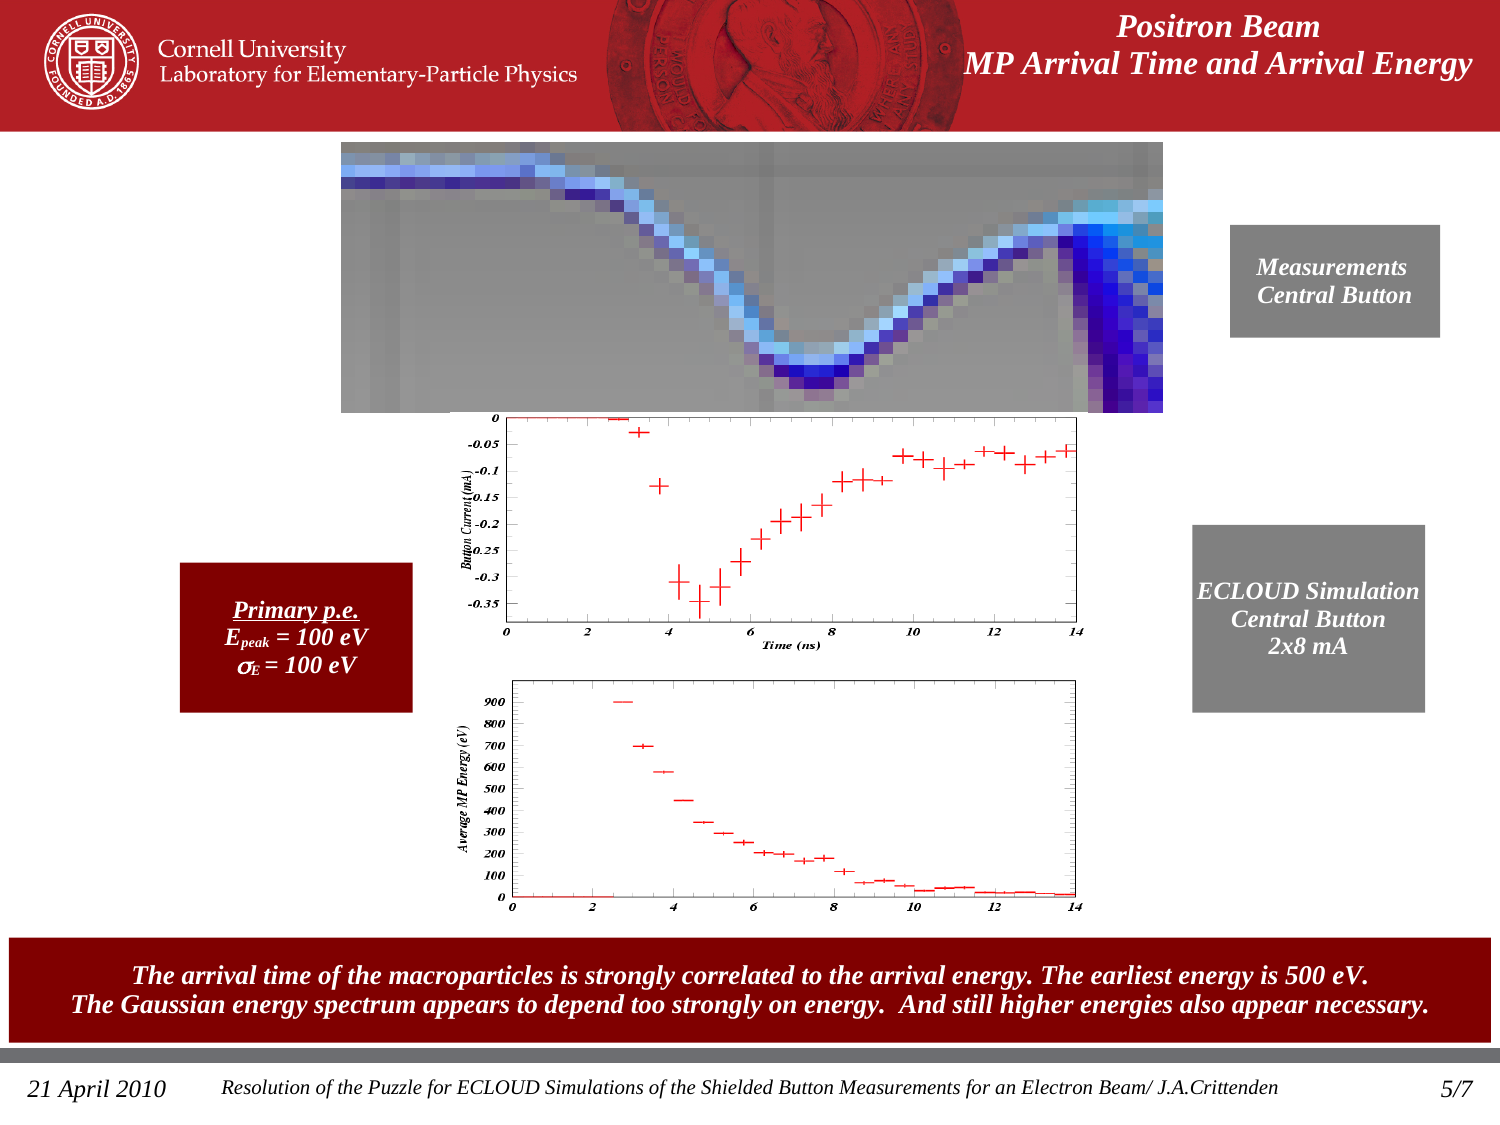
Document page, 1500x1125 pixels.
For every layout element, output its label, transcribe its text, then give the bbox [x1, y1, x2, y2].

picture [450, 674, 1088, 916]
text_box The arrival time of the macroparticles is strongly correlated to the arrival energy. The earliest energy is 500 eV. The Gaussian energy spectrum appears to depend too strongly on energy. And still higher energies also appear necessary. [8, 937, 1491, 1043]
picture [0, 0, 1500, 132]
picture [341, 142, 1163, 653]
text_box Primary p.e. Epeak = 100 eV sE = 100 eV [179, 562, 413, 713]
text_box Measurements Central Button [1230, 224, 1441, 338]
text_box ECLOUD Simulation Central Button 2x8 mA [1192, 524, 1426, 713]
text_box Positron Beam MP Arrival Time and Arrival Energy [937, 0, 1500, 113]
